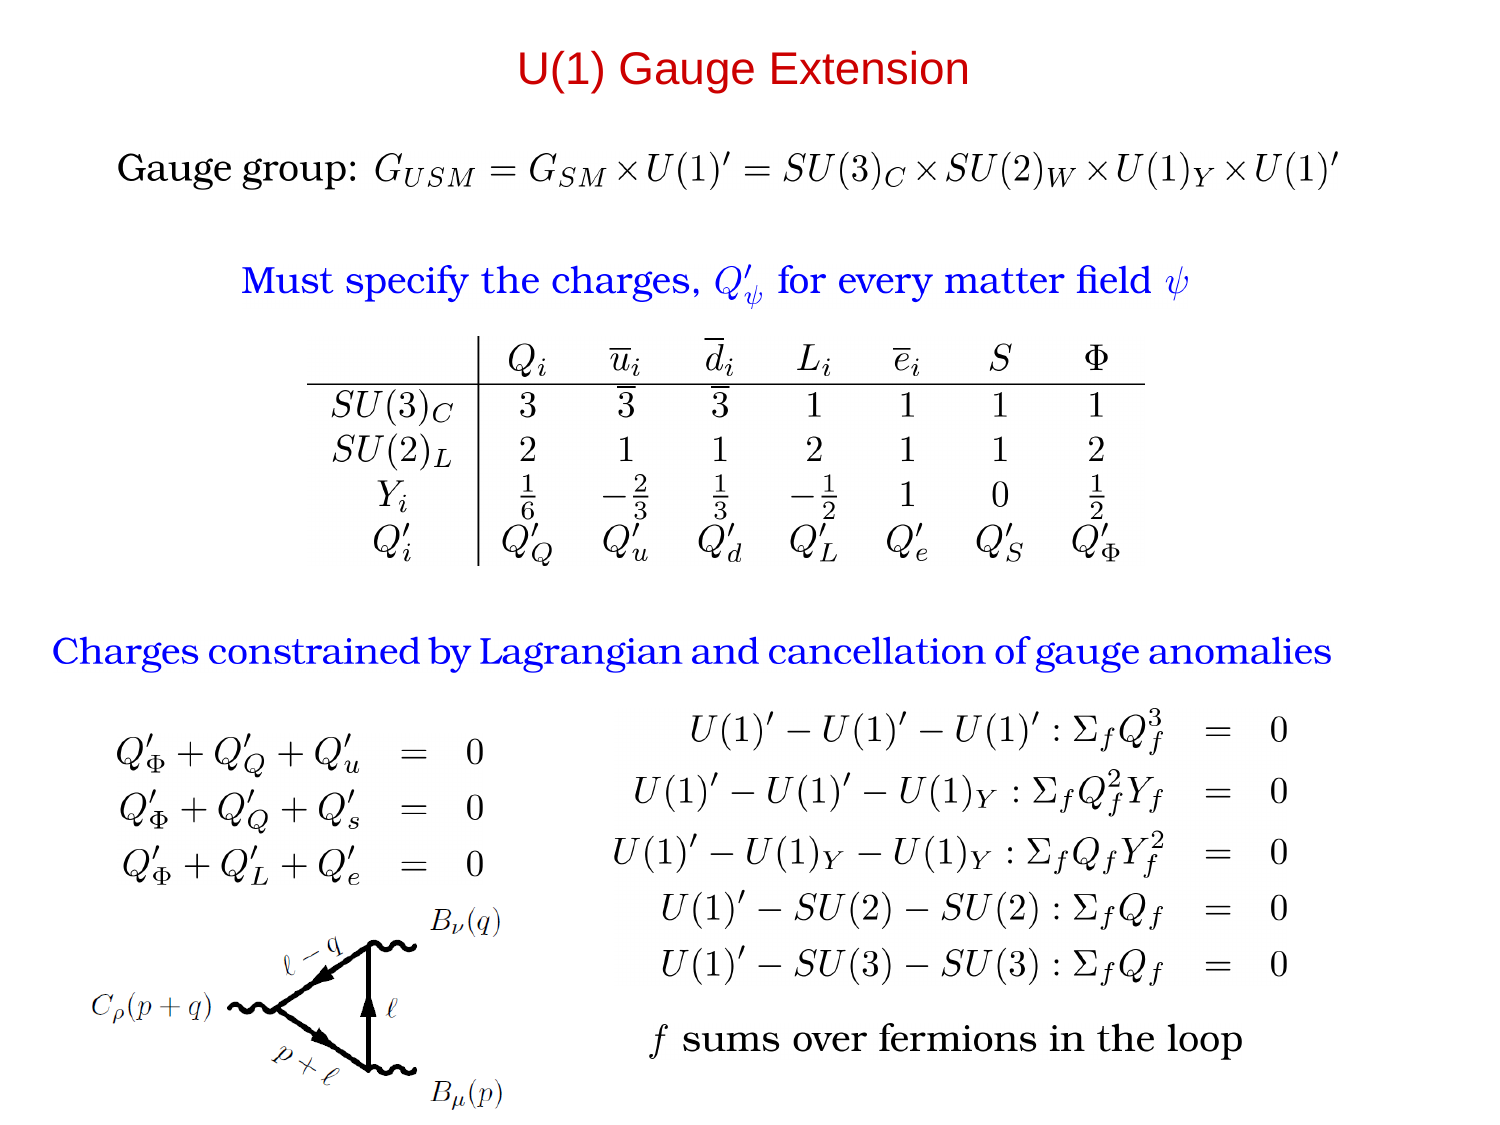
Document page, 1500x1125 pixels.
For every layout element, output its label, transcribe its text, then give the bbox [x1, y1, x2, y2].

picture [242, 264, 1188, 309]
picture [307, 336, 1145, 566]
picture [614, 708, 1287, 986]
picture [118, 151, 1338, 190]
picture [117, 733, 483, 885]
picture [76, 897, 514, 1117]
text_box U(1) Gauge Extension [23, 35, 1477, 116]
picture [53, 636, 1331, 673]
picture [649, 1023, 1242, 1060]
